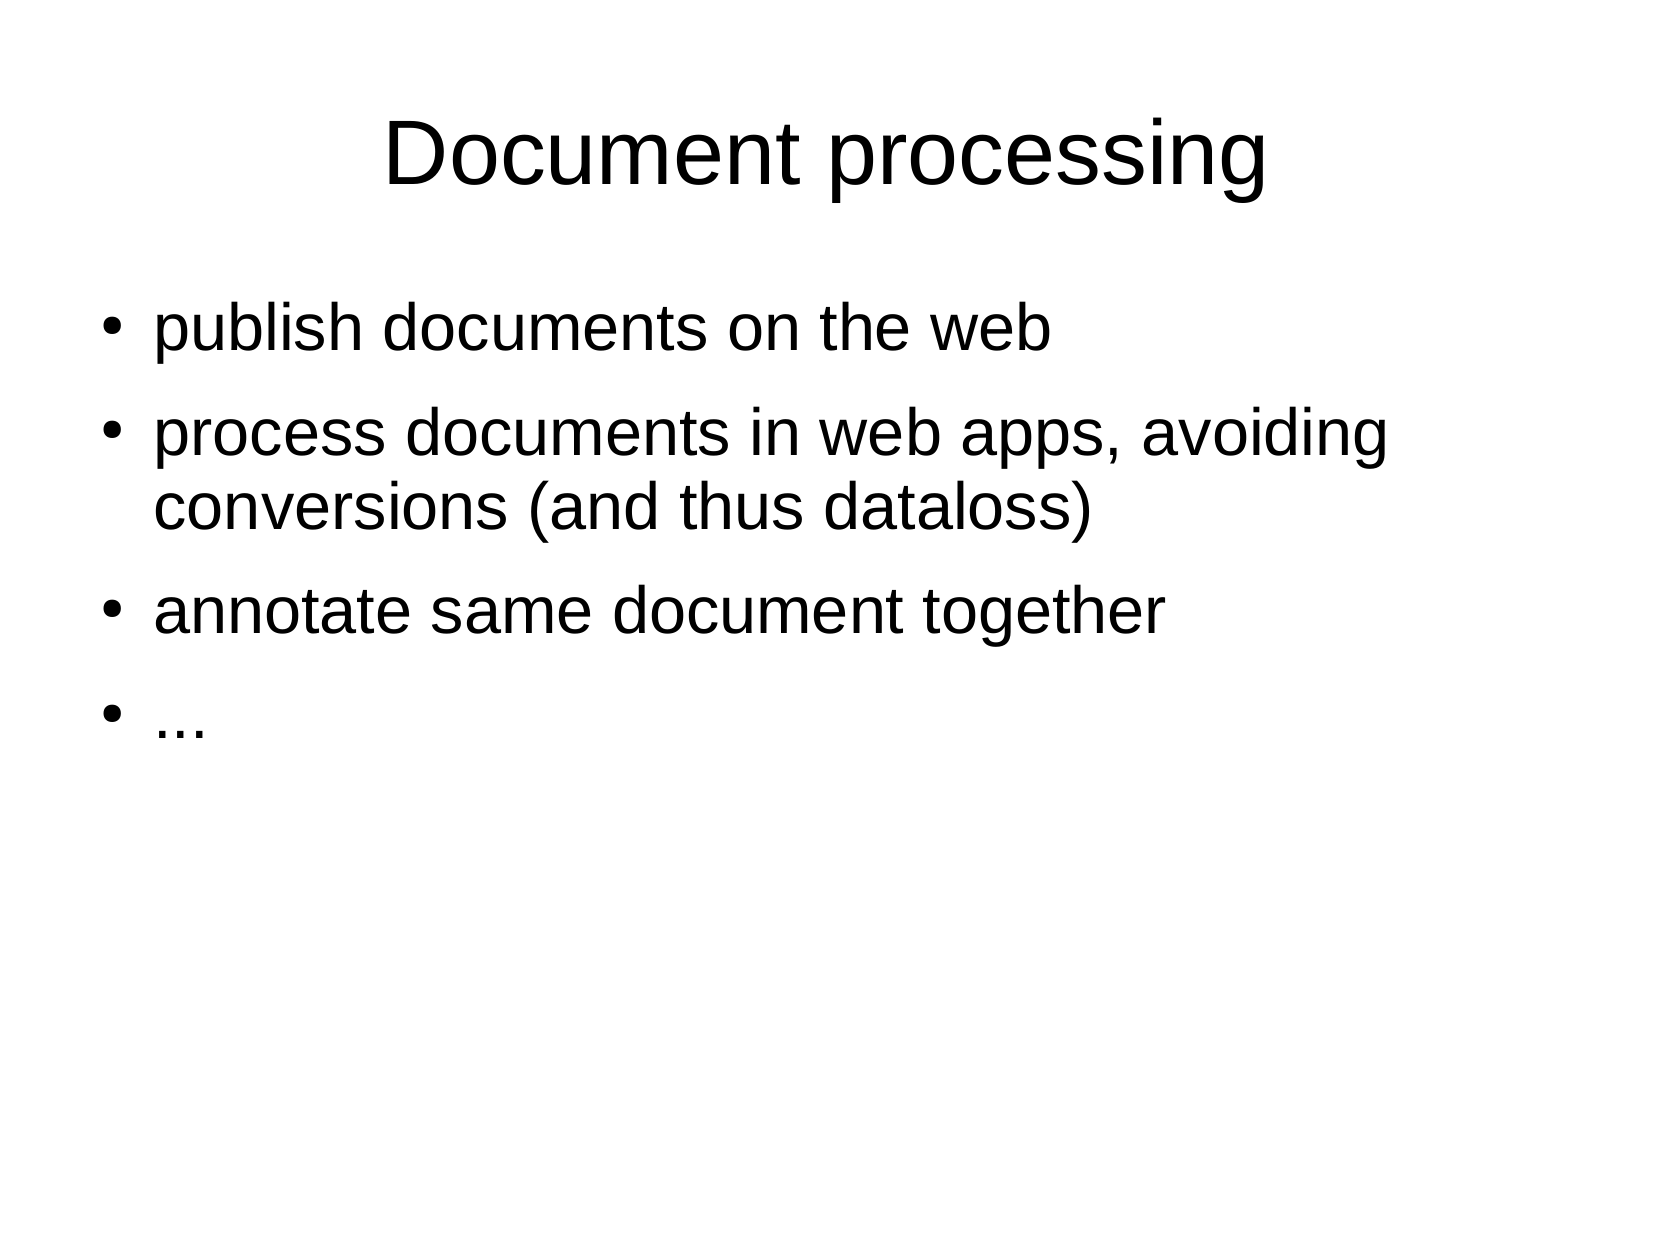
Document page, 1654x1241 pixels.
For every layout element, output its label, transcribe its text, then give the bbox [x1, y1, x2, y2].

list publish documents on the web process documents in web apps, avoiding conversions (and thus dataloss) annotate same document together ... [82, 290, 1571, 1010]
title Document processing [82, 49, 1571, 257]
